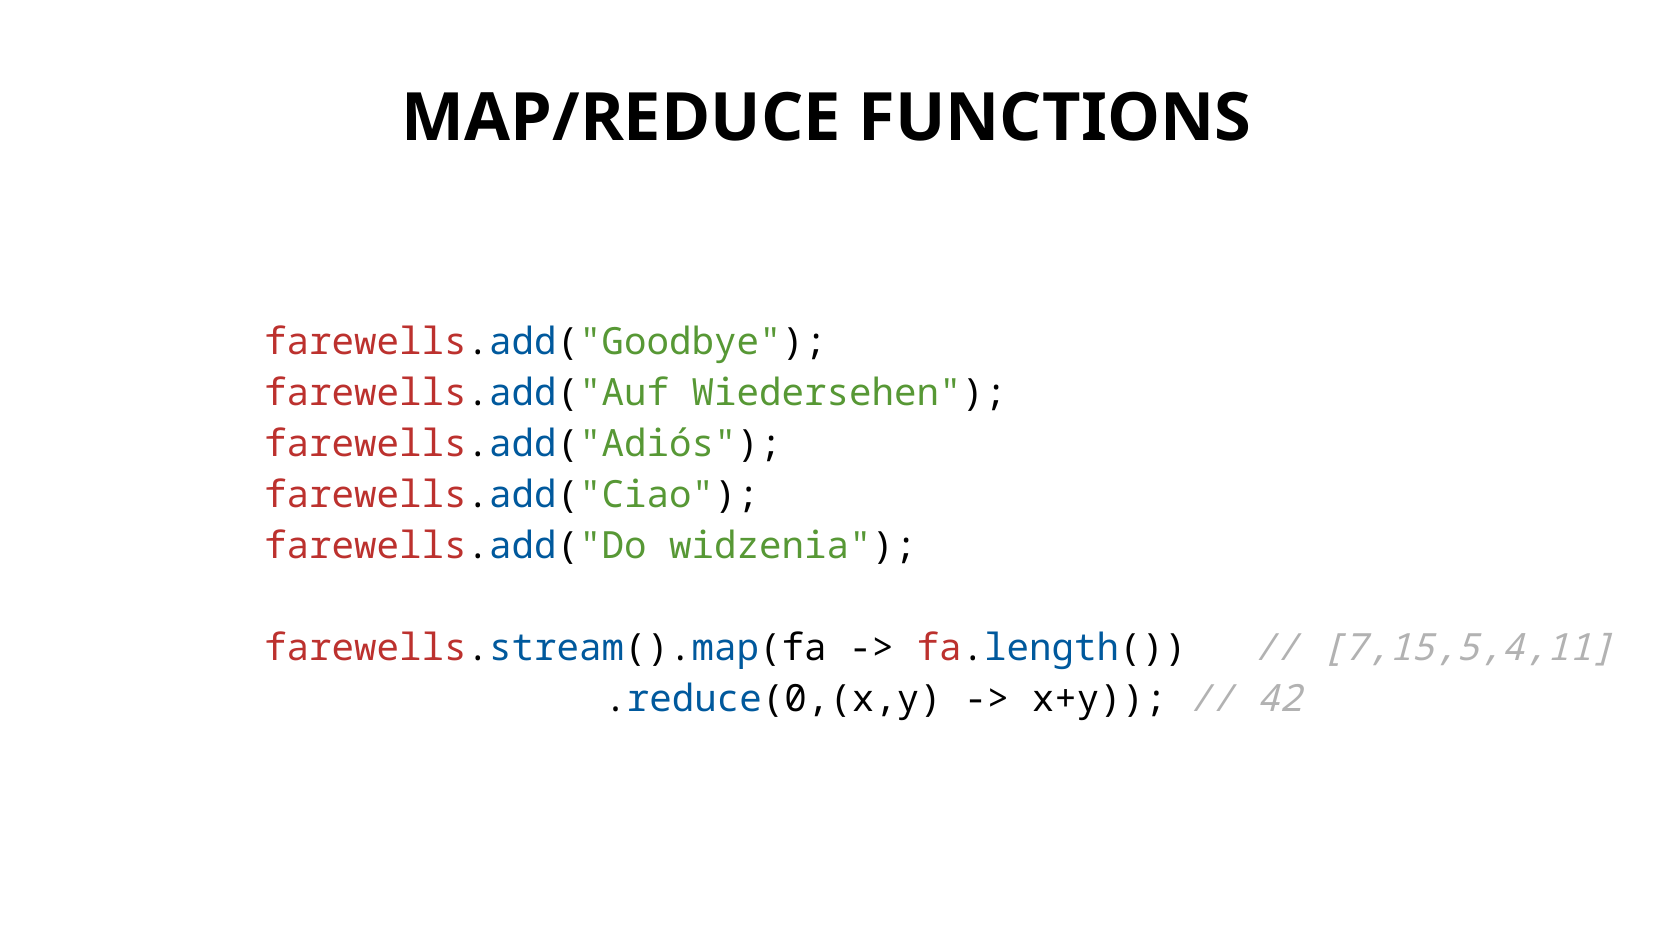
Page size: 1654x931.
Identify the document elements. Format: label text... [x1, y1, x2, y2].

text_box farewells.add("Goodbye"); farewells.add("Auf Wiedersehen"); farewells.add("Adiós"); farewells.add("Ciao"); farewells.add("Do widzenia"); farewells.stream().map(fa -> fa.length()) // [7,15,5,4,11] .reduce(0,(x,y) -> x+y)); // 42 [249, 306, 1405, 624]
title MAP/REDUCE FUNCTIONS [82, 36, 1571, 193]
